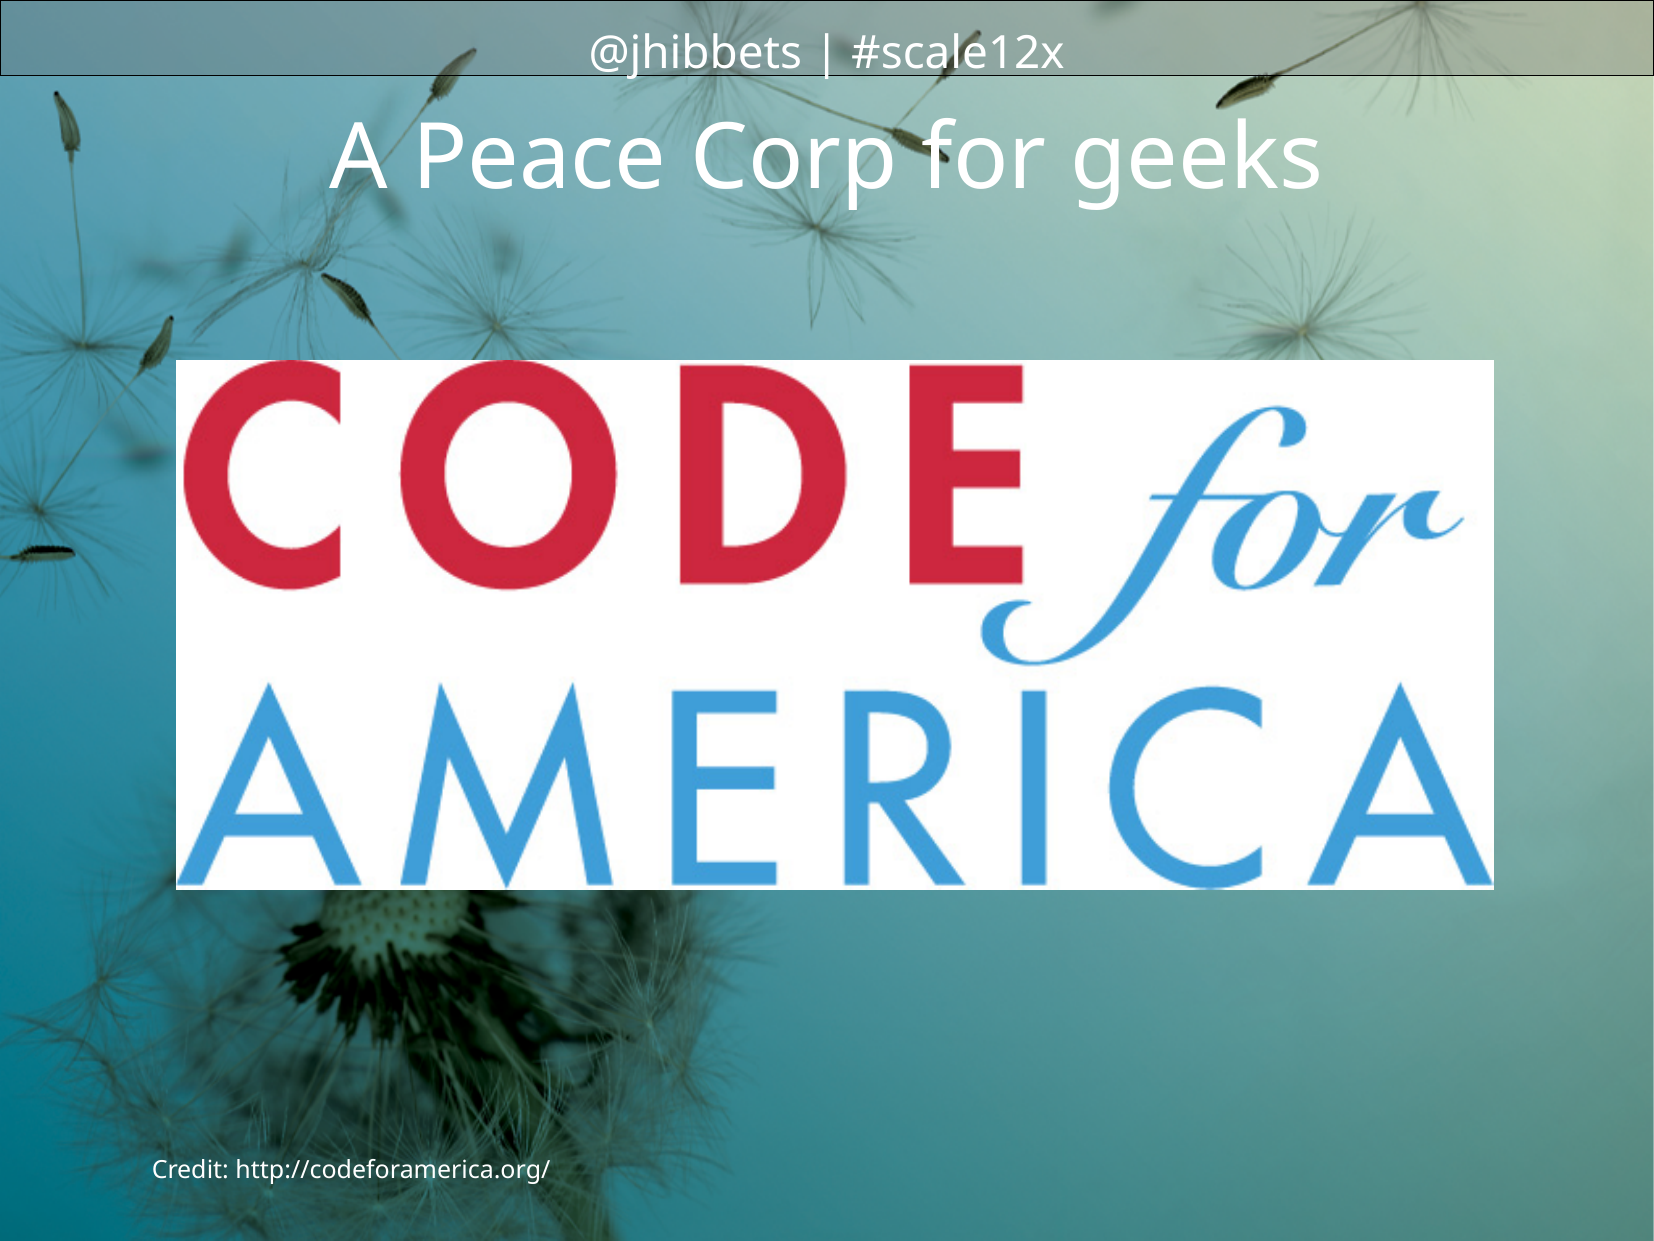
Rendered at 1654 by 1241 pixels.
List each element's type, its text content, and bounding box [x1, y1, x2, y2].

picture [0, 76, 1654, 1241]
text_box Credit: http://codeforamerica.org/ [137, 1144, 573, 1188]
title A Peace Corp for geeks [82, 49, 1571, 257]
